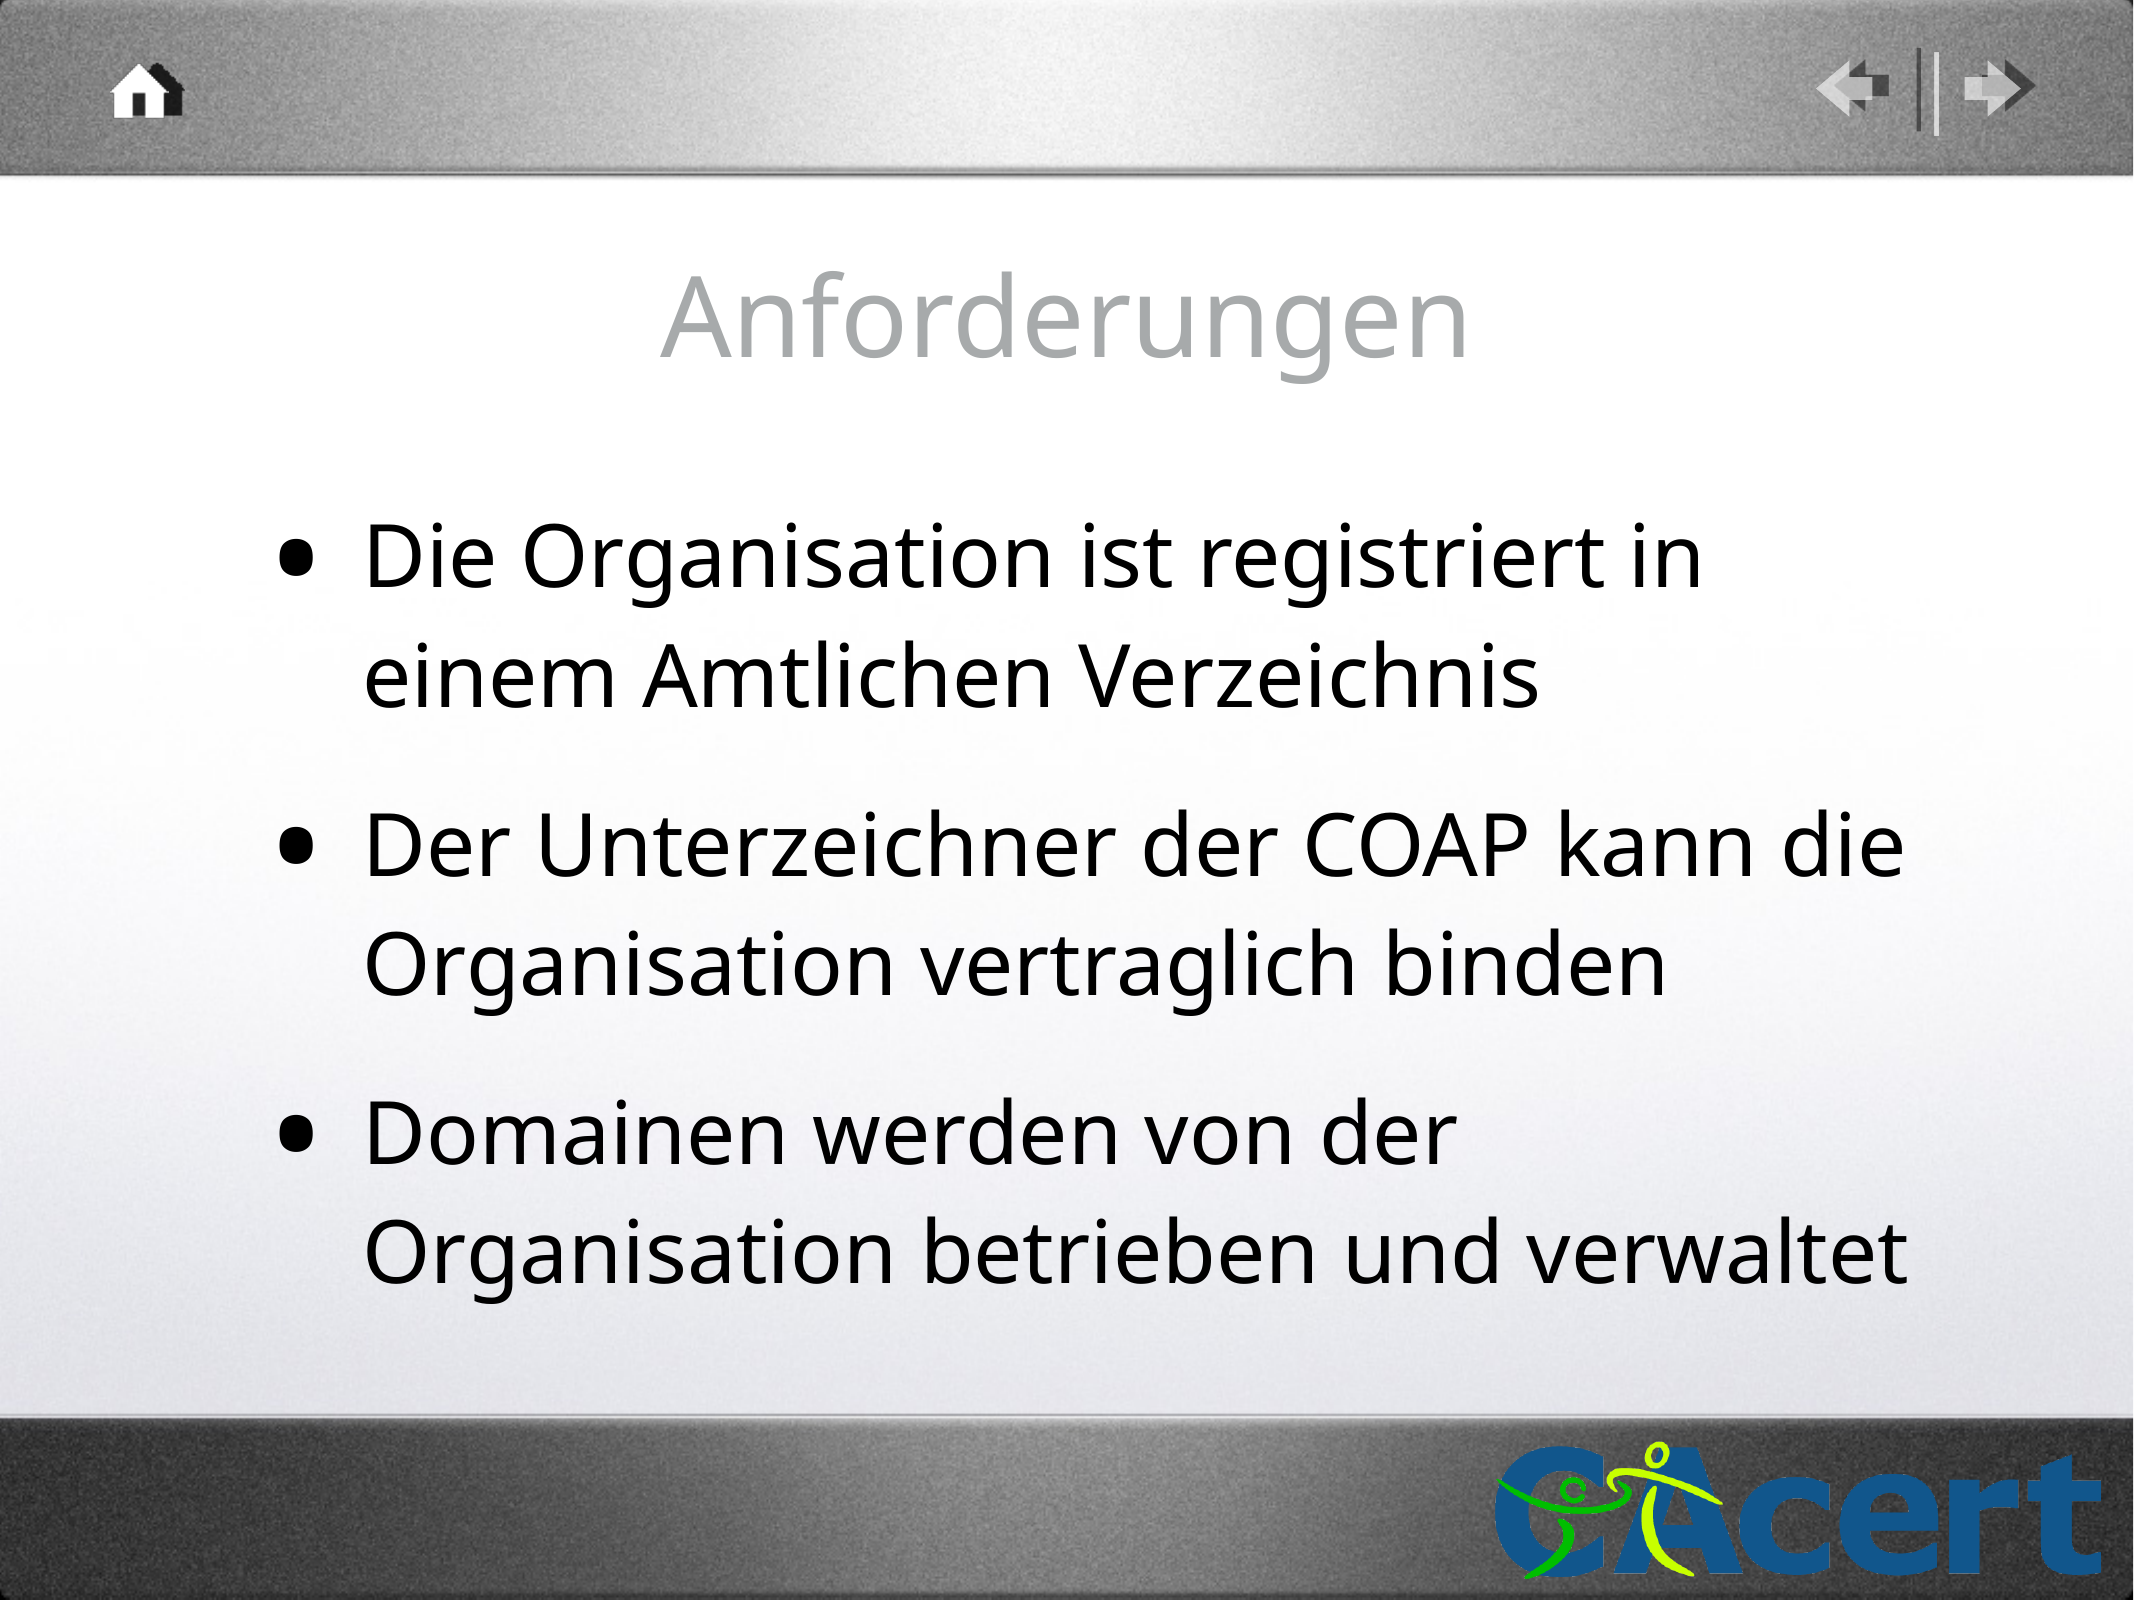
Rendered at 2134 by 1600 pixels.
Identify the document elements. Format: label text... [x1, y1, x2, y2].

list Die Organisation ist registriert in einem Amtlichen Verzeichnis Der Unterzeichner der COAP kann die Organisation vertraglich binden Domainen werden von der Organisation betrieben und verwaltet [208, 433, 1925, 1371]
picture [0, 0, 2134, 1600]
title Anforderungen [208, 185, 1925, 433]
